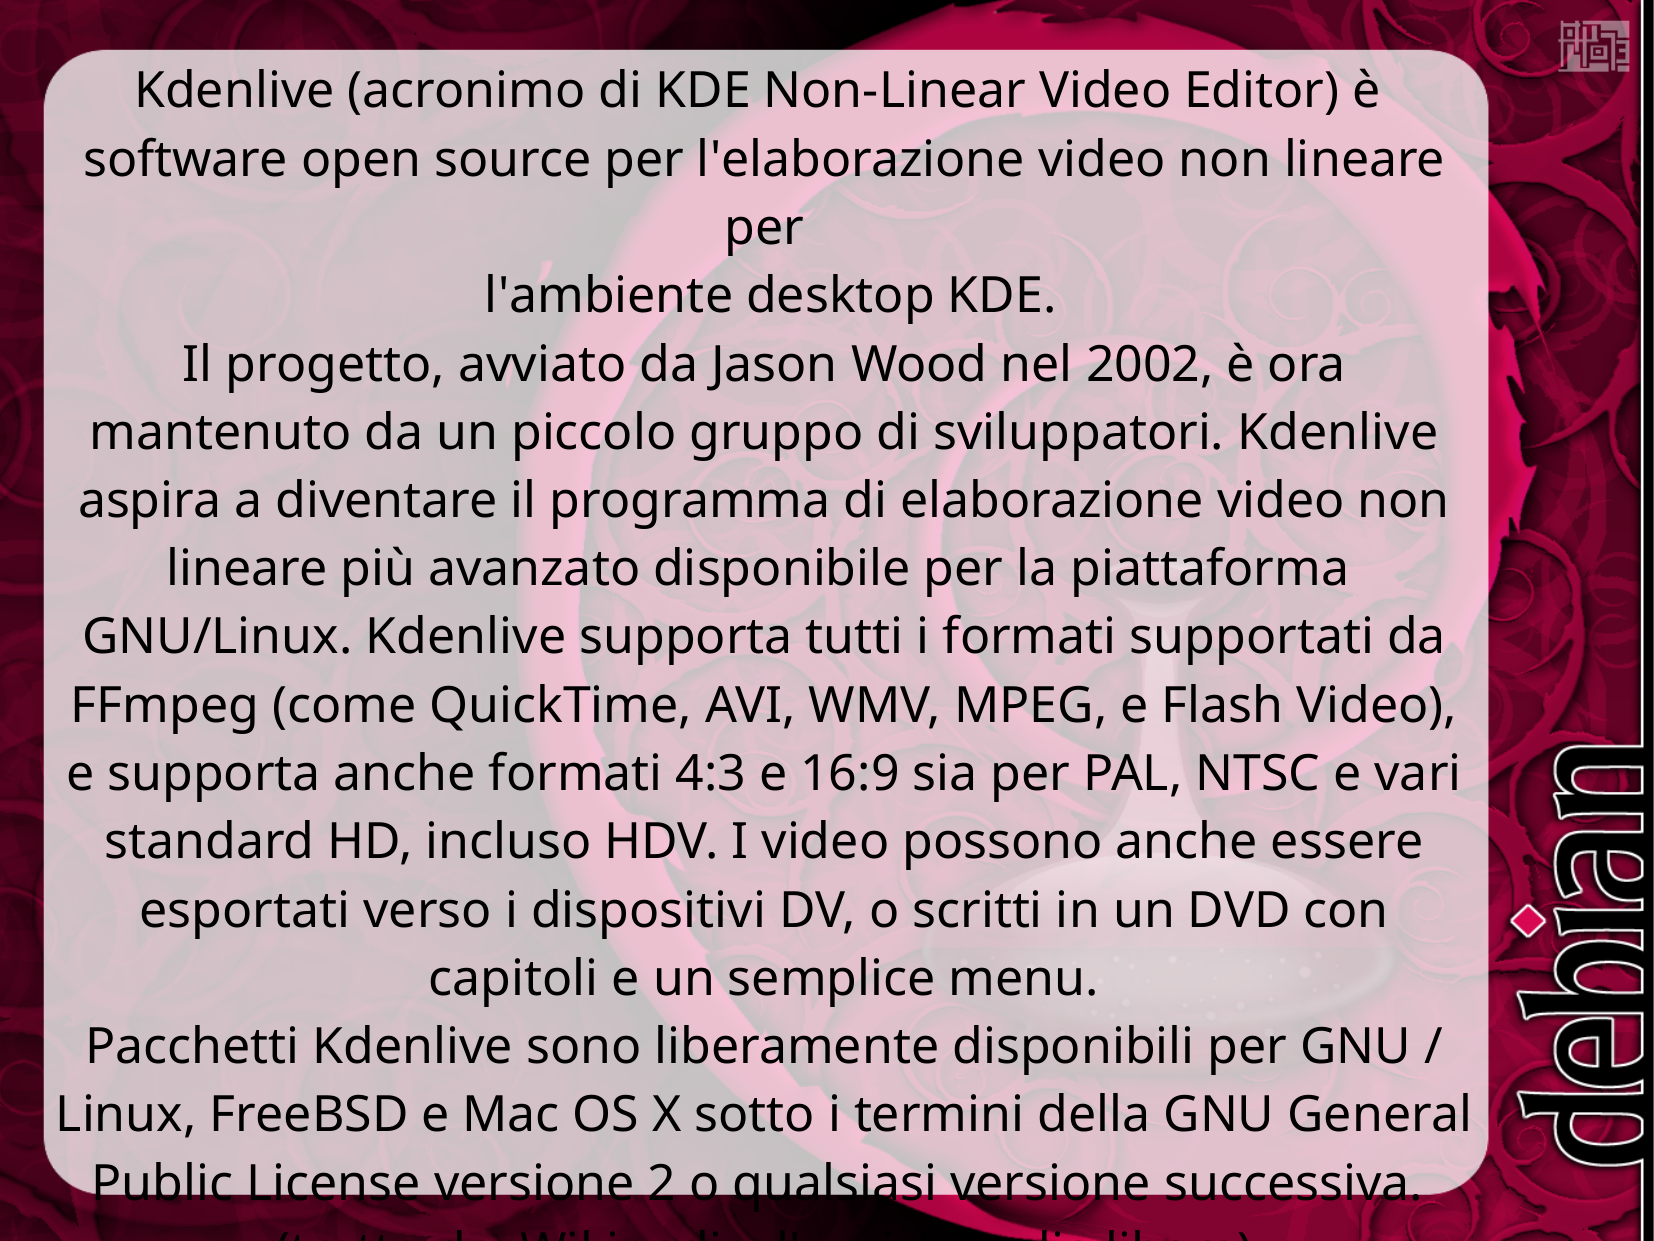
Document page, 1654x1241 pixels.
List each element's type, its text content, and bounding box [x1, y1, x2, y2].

title Kdenlive (acronimo di KDE Non-Linear Video Editor) è software open source per l'elaborazione video non lineare per l'ambiente desktop KDE. Il progetto, avviato da Jason Wood nel 2002, è ora mantenuto da un piccolo gruppo di sviluppatori. Kdenlive aspira a diventare il programma di elaborazione video non lineare più avanzato disponibile per la piattaforma GNU/Linux. Kdenlive supporta tutti i formati supportati da FFmpeg (come QuickTime, AVI, WMV, MPEG, e Flash Video), e supporta anche formati 4:3 e 16:9 sia per PAL, NTSC e vari standard HD, incluso HDV. I video possono anche essere esportati verso i dispositivi DV, o scritti in un DVD con capitoli e un semplice menu. Pacchetti Kdenlive sono liberamente disponibili per GNU / Linux, FreeBSD e Mac OS X sotto i termini della GNU General Public License versione 2 o qualsiasi versione successiva. (tratto da: Wikipedia, l'enciclopedia libera) [55, 88, 1474, 1181]
picture [0, 0, 1654, 1241]
